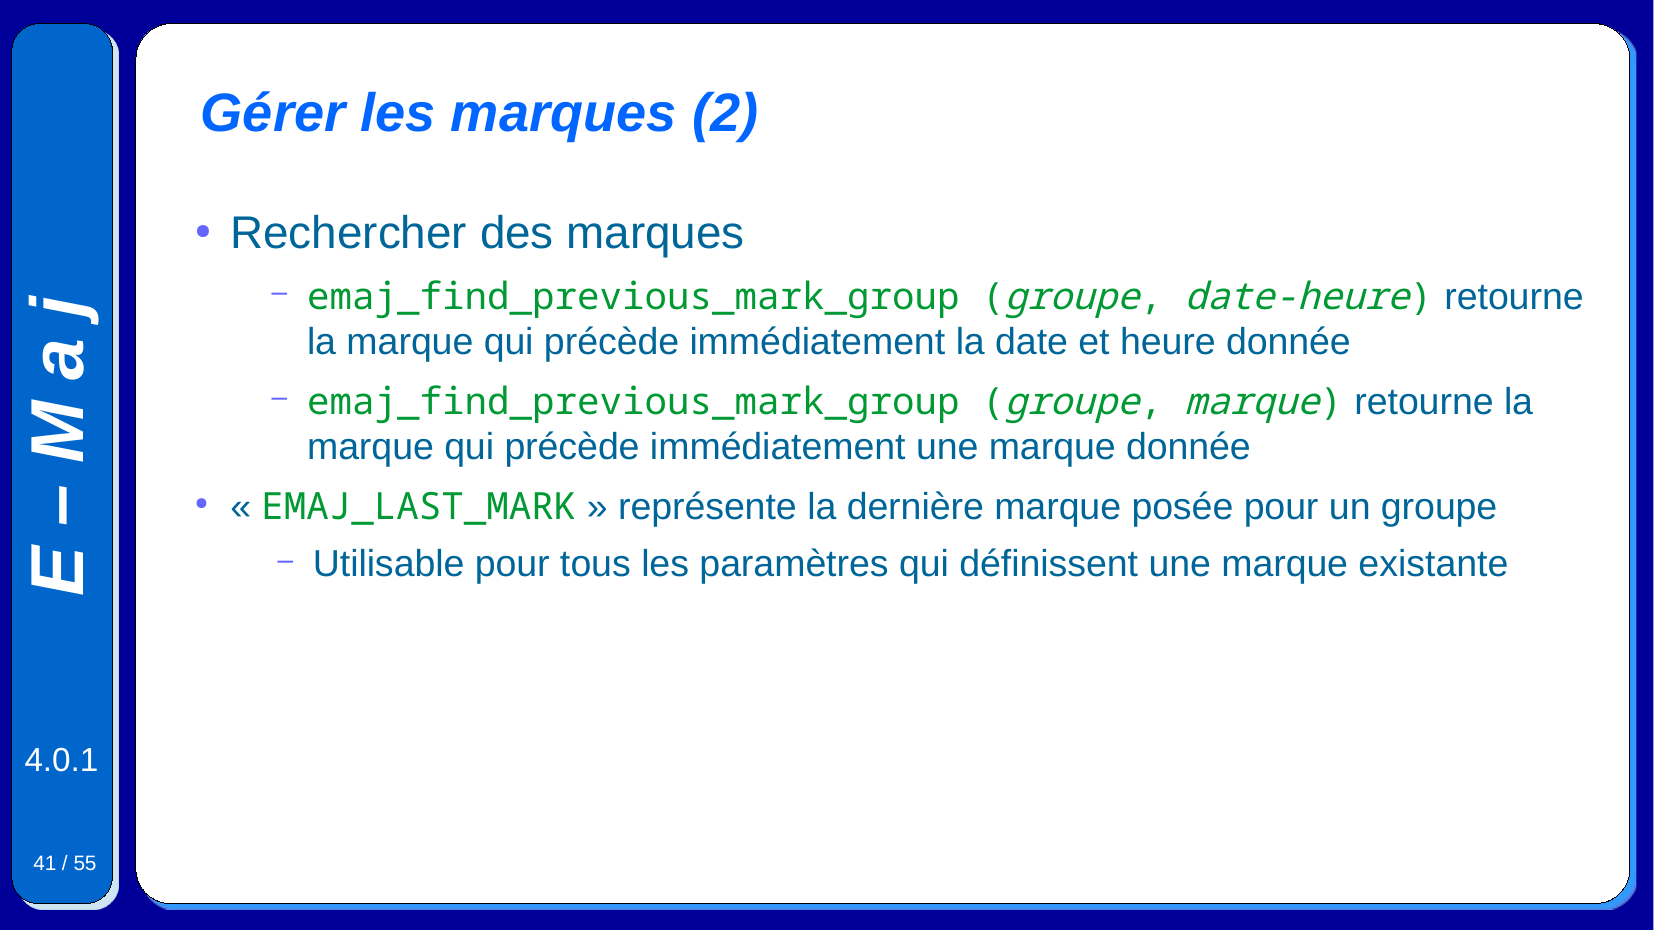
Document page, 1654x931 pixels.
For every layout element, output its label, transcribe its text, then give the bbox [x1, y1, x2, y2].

list Rechercher des marques emaj_find_previous_mark_group (groupe, date-heure) retourne la marque qui précède immédiatement la date et heure donnée emaj_find_previous_mark_group (groupe, marque) retourne la marque qui précède immédiatement une marque donnée « EMAJ_LAST_MARK » représente la dernière marque posée pour un groupe Utilisable pour tous les paramètres qui définissent une marque existante [177, 206, 1587, 827]
title Gérer les marques (2) [200, 34, 1575, 191]
